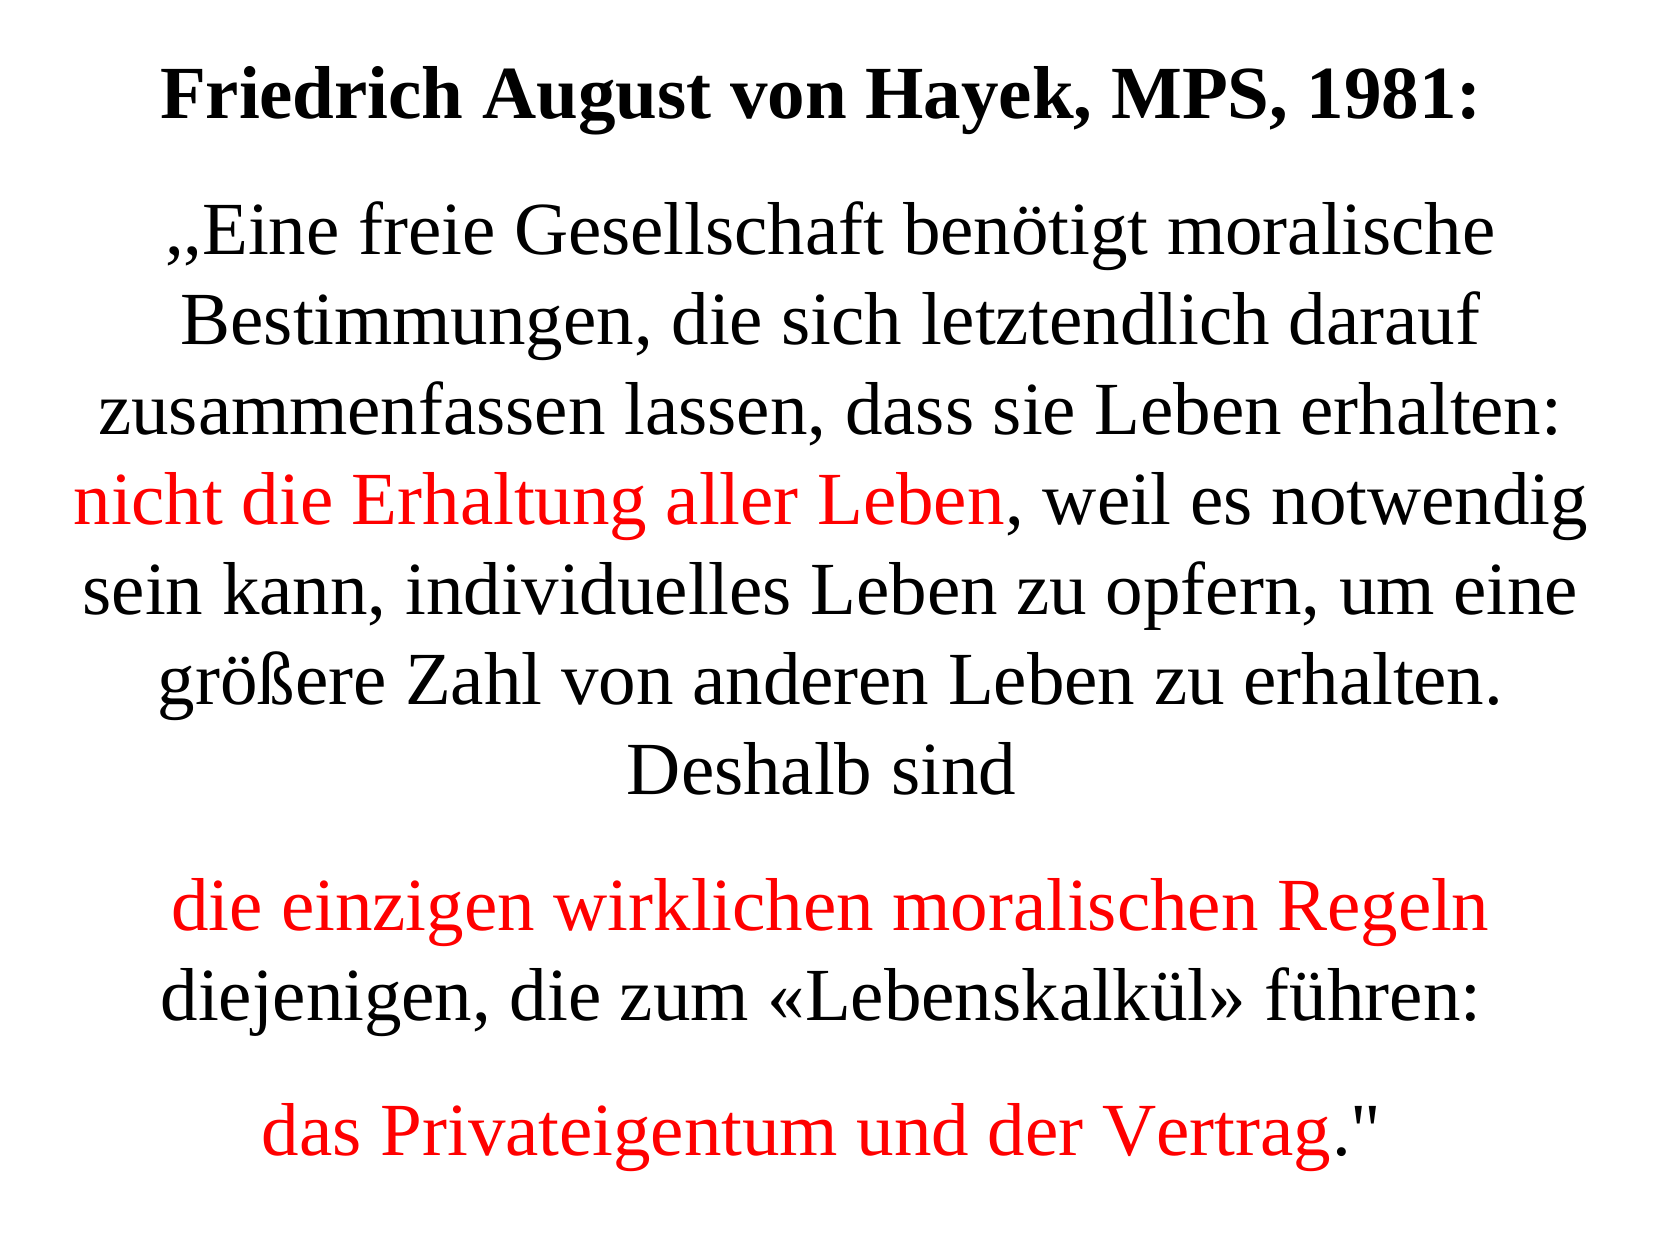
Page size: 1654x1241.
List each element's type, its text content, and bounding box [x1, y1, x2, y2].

text_box Friedrich August von Hayek, MPS, 1981: ,,Eine freie Gesellschaft benötigt moralische Bestimmungen, die sich letztendlich darauf zusammenfassen lassen, dass sie Leben erhalten: nicht die Erhaltung aller Leben, weil es notwendig sein kann, individuelles Leben zu opfern, um eine größere Zahl von anderen Leben zu erhalten. Deshalb sind die einzigen wirklichen moralischen Regeln diejenigen, die zum «Lebenskalkül» führen: das Privateigentum und der Vertrag." [68, 43, 1594, 1171]
